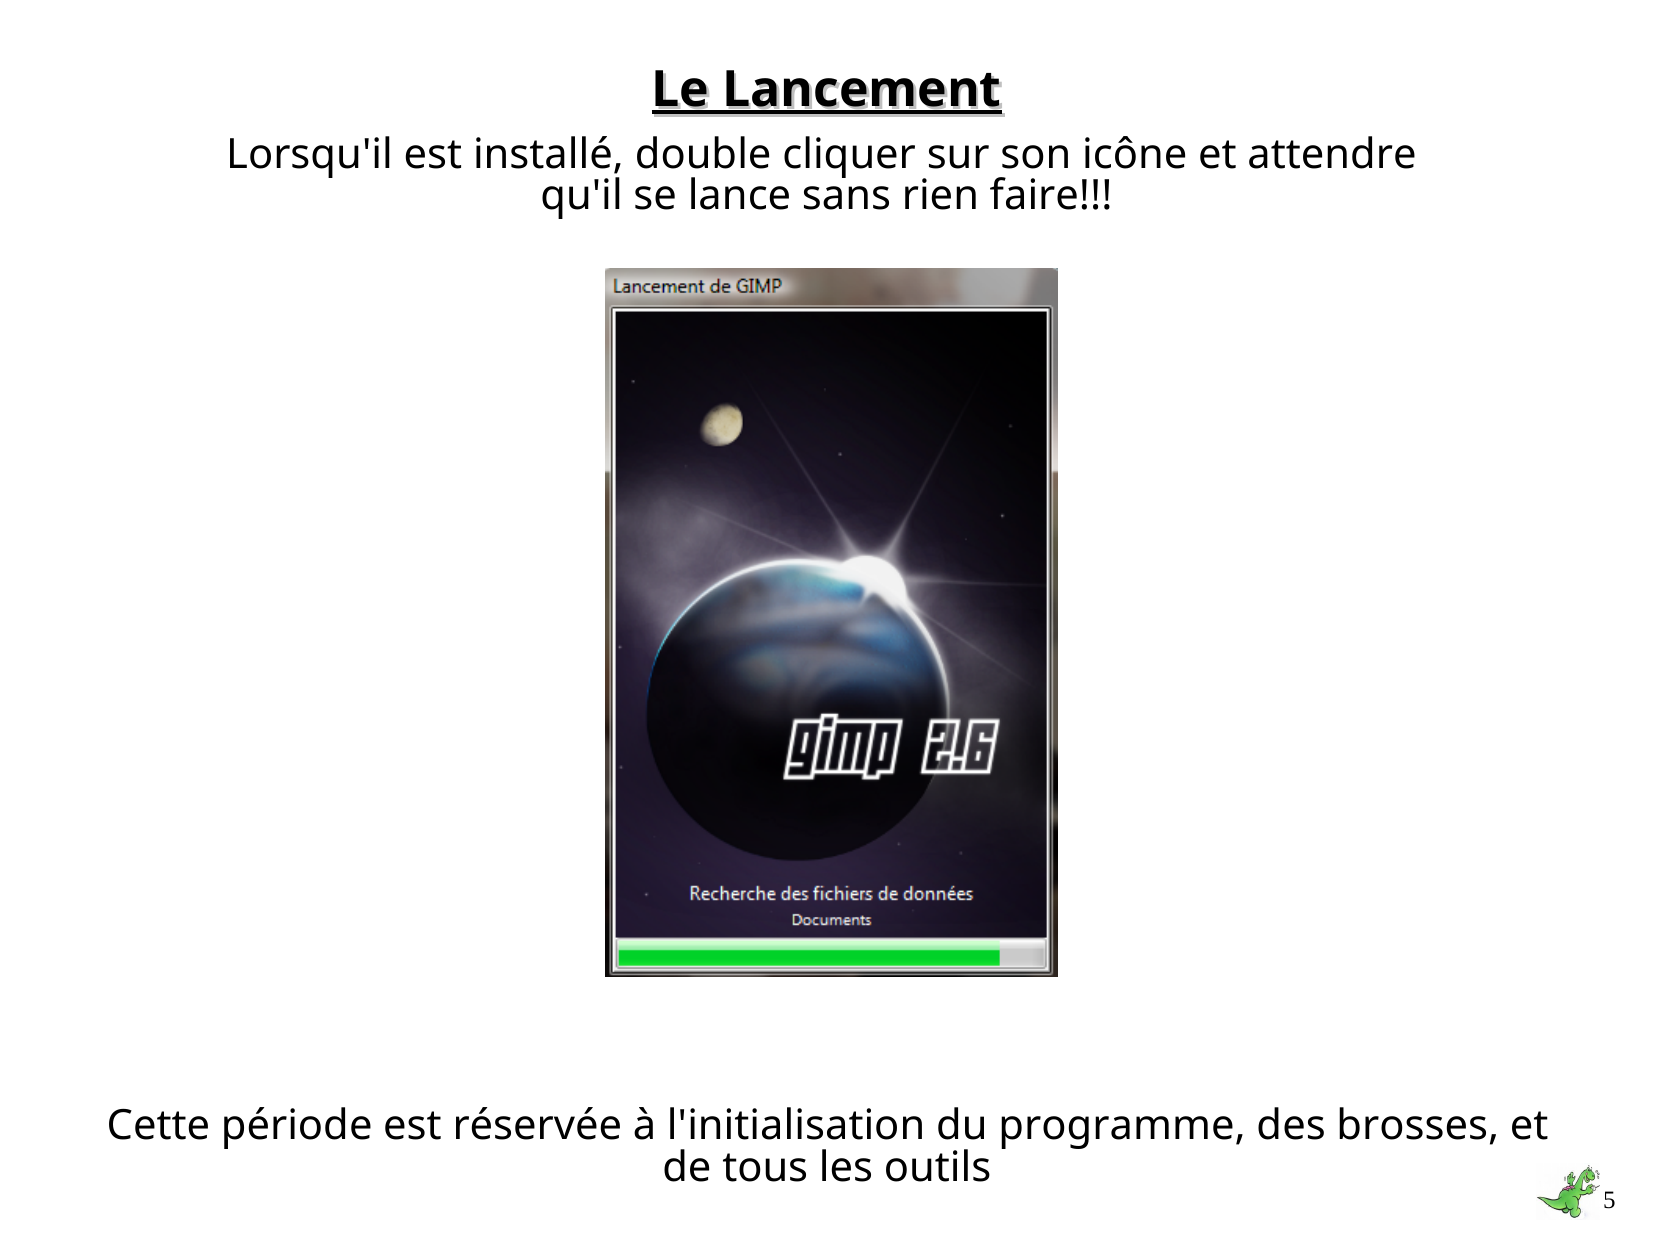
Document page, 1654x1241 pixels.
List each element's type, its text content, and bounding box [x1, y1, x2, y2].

picture [1536, 1163, 1600, 1220]
text_box Le Lancement Lorsqu'il est installé, double cliquer sur son icône et attendre qu'il se lance sans rien faire!!! Cette période est réservée à l'initialisation du programme, des brosses, et de tous les outils [0, 29, 1654, 1152]
text_box 5 [1603, 1186, 1632, 1214]
picture [605, 268, 1058, 977]
